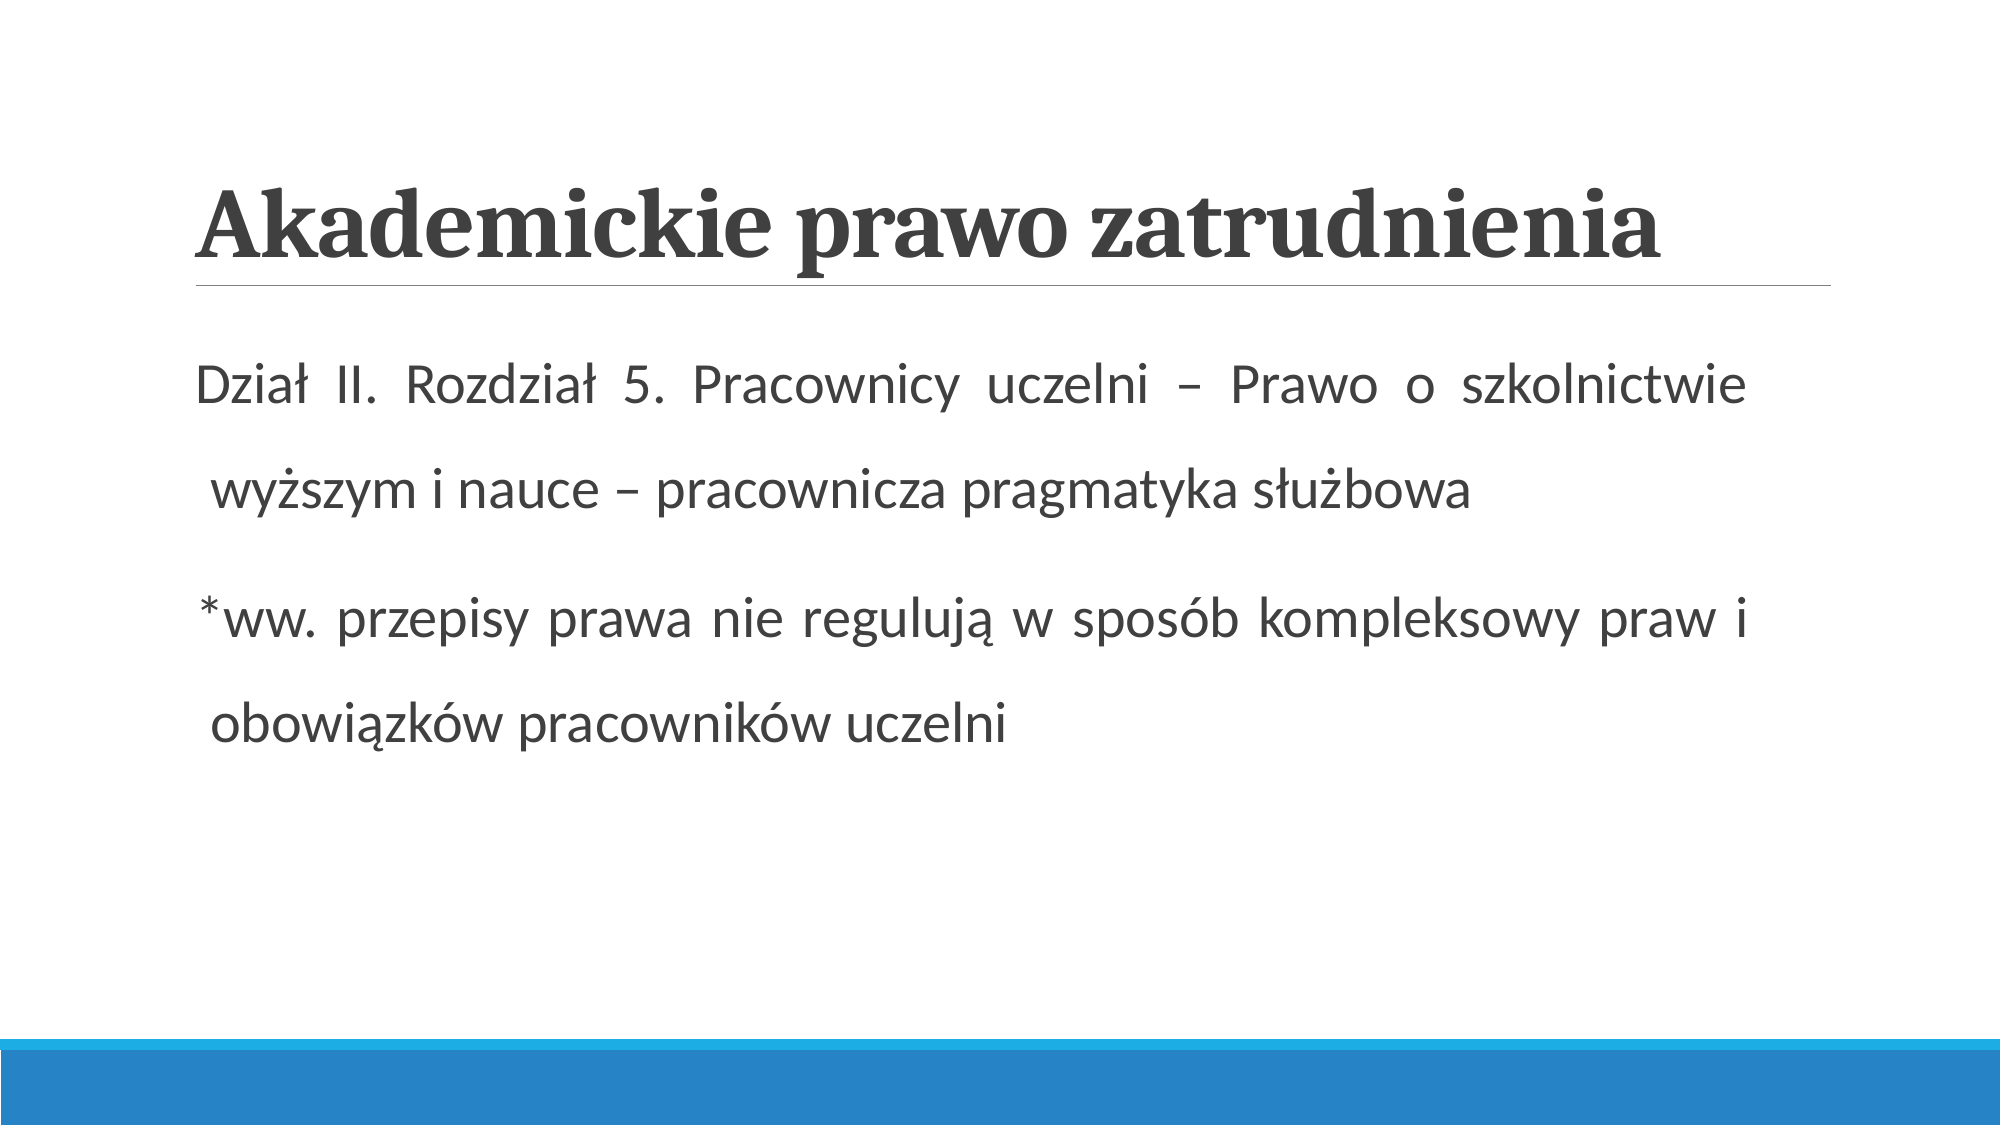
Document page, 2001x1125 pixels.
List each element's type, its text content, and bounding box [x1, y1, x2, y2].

title Akademickie prawo zatrudnienia [180, 47, 1831, 286]
list Dział II. Rozdział 5. Pracownicy uczelni – Prawo o szkolnictwie wyższym i nauce – pracownicza pragmatyka służbowa *ww. przepisy prawa nie regulują w sposób kompleksowy praw i obowiązków pracowników uczelni [180, 302, 1831, 963]
